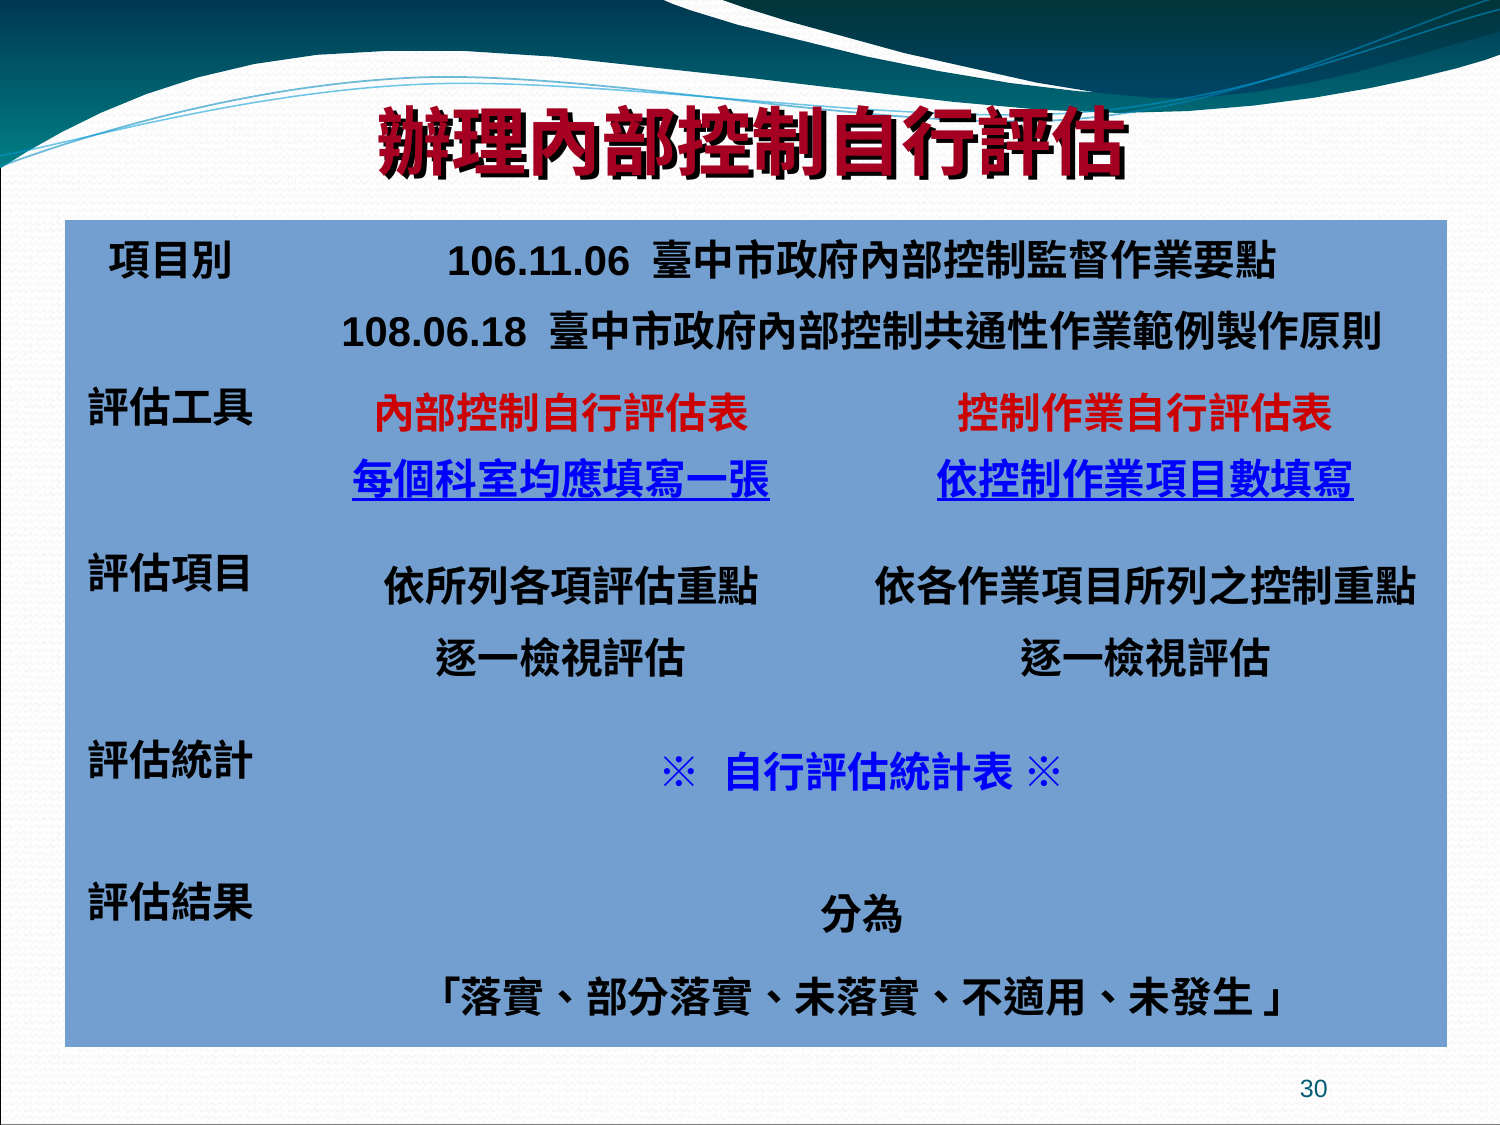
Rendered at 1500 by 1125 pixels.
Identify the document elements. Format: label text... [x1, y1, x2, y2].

table_cell 分為 「落實、部分落實、未落實、不適用、未發生 」 [278, 861, 1447, 1047]
table_cell ※ 自行評估統計表 ※ [278, 720, 1447, 861]
title 辦理內部控制自行評估 [76, 54, 1427, 185]
table_header 106.11.06 臺中市政府內部控制監督作業要點 108.06.18 臺中市政府內部控制共通性作業範例製作原則 [278, 220, 1447, 366]
table_cell 依所列各項評估重點 逐一檢視評估 [278, 533, 845, 720]
table_cell 評估工具 [65, 366, 278, 533]
table_cell 依各作業項目所列之控制重點 逐一檢視評估 [845, 533, 1447, 720]
table_cell 評估統計 [65, 720, 278, 861]
table_cell 內部控制自行評估表 每個科室均應填寫一張 [278, 366, 845, 533]
table_header 項目別 [65, 220, 278, 366]
text_box [1299, 1047, 1426, 1103]
table_cell 評估結果 [65, 861, 278, 1047]
table_cell 評估項目 [65, 533, 278, 720]
table_cell 控制作業自行評估表 依控制作業項目數填寫 [845, 366, 1447, 533]
